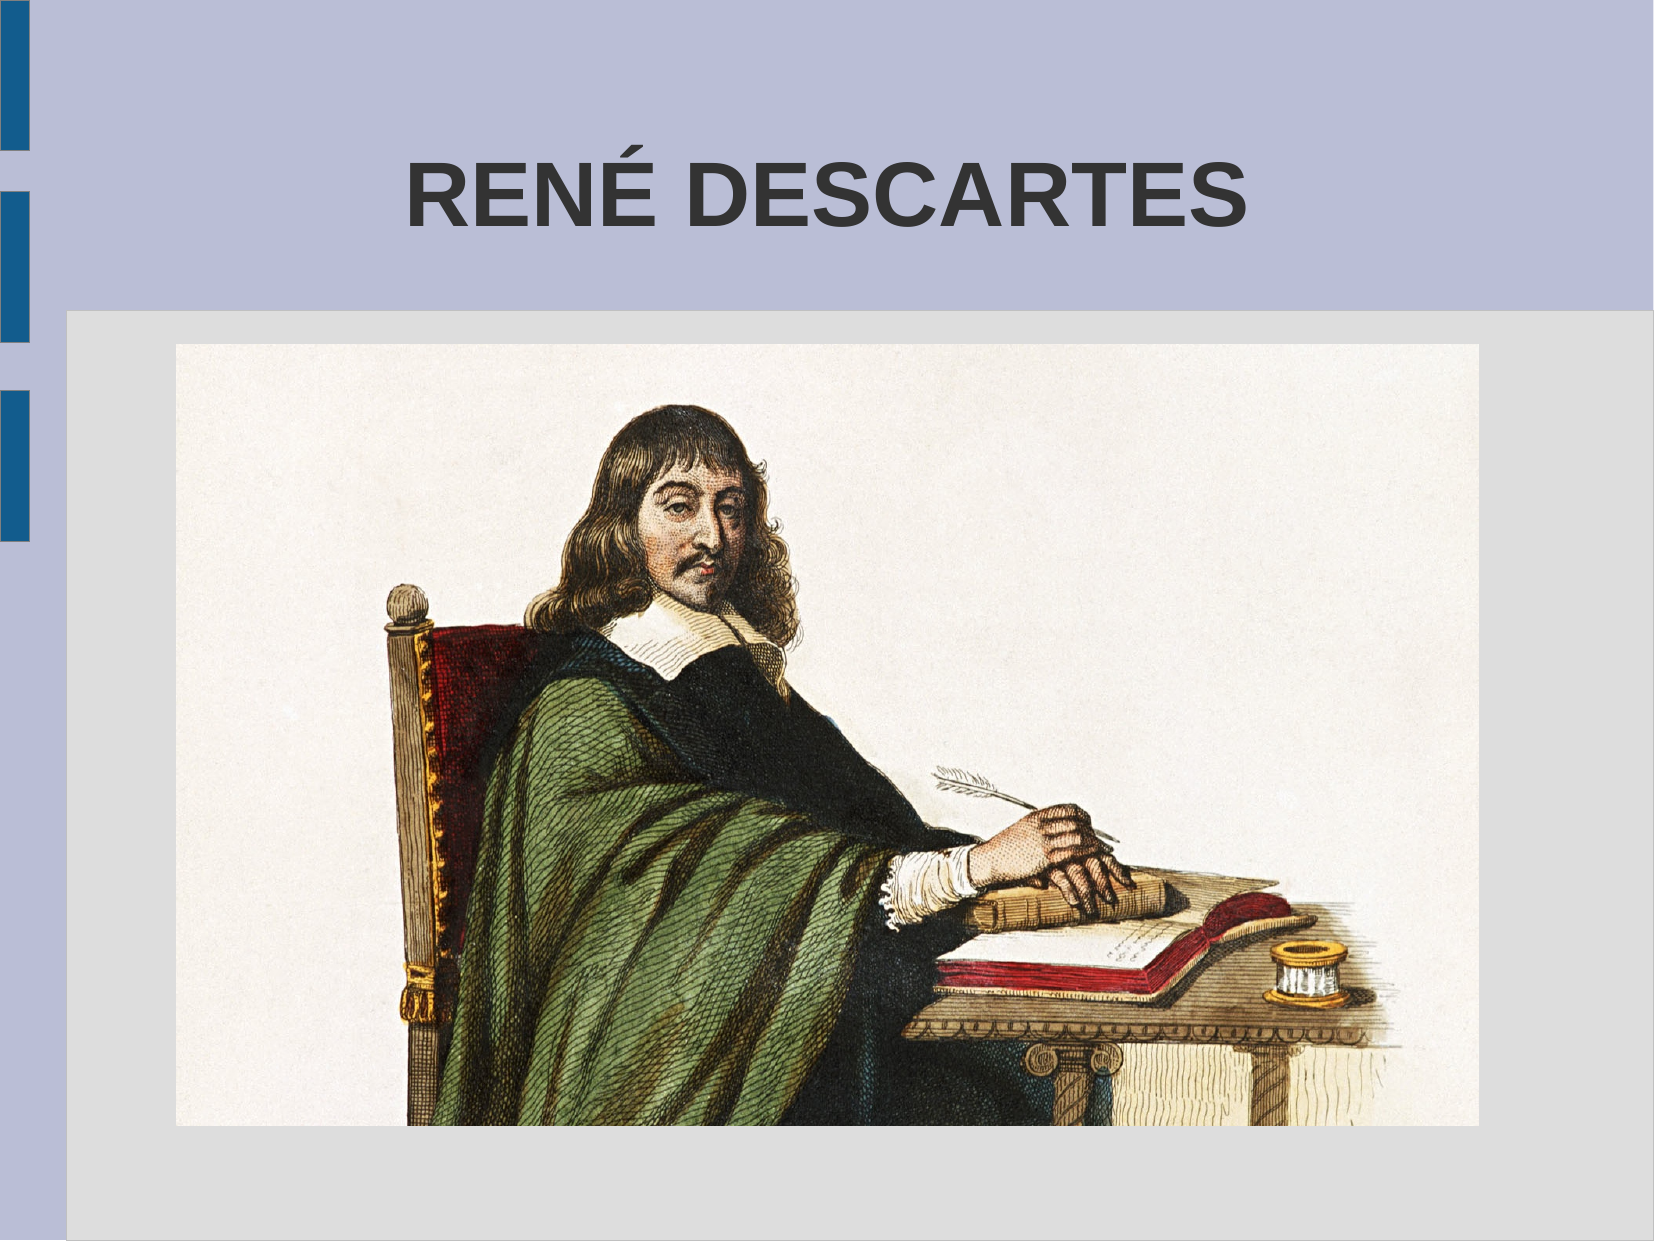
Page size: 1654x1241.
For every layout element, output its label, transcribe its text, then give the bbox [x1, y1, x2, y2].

picture [176, 344, 1479, 1126]
title RENÉ DESCARTES [121, 91, 1534, 299]
